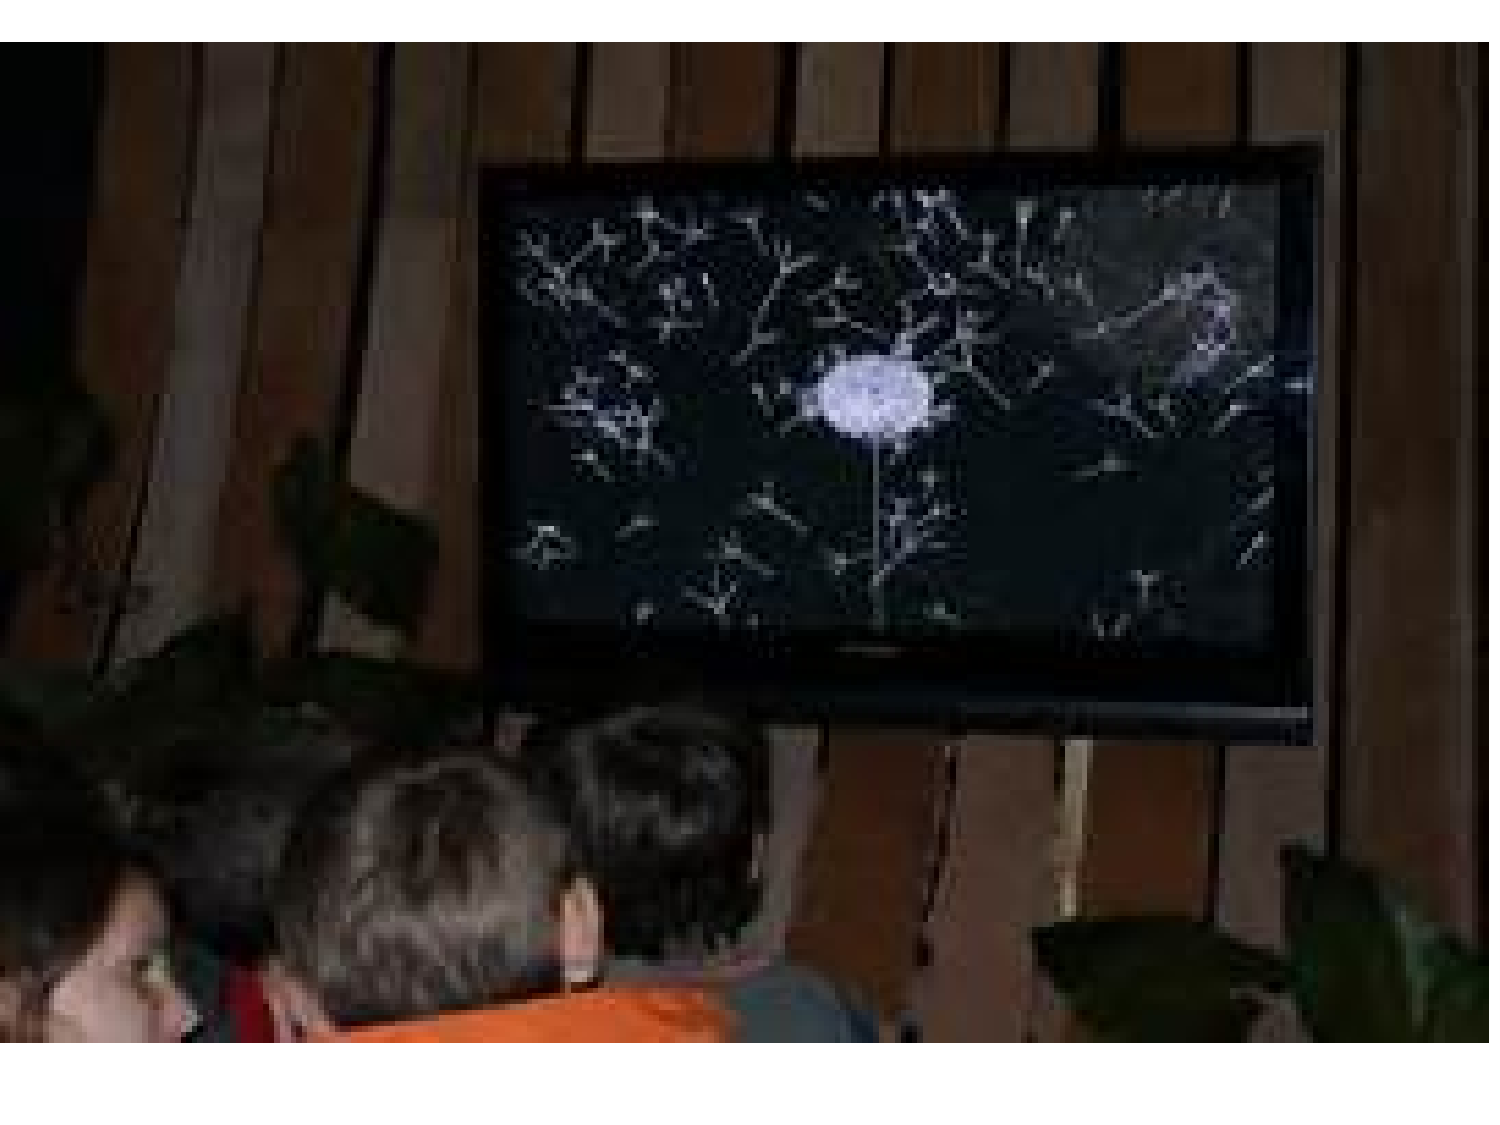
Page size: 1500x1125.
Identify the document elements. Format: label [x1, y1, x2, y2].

picture [0, 42, 1489, 1043]
